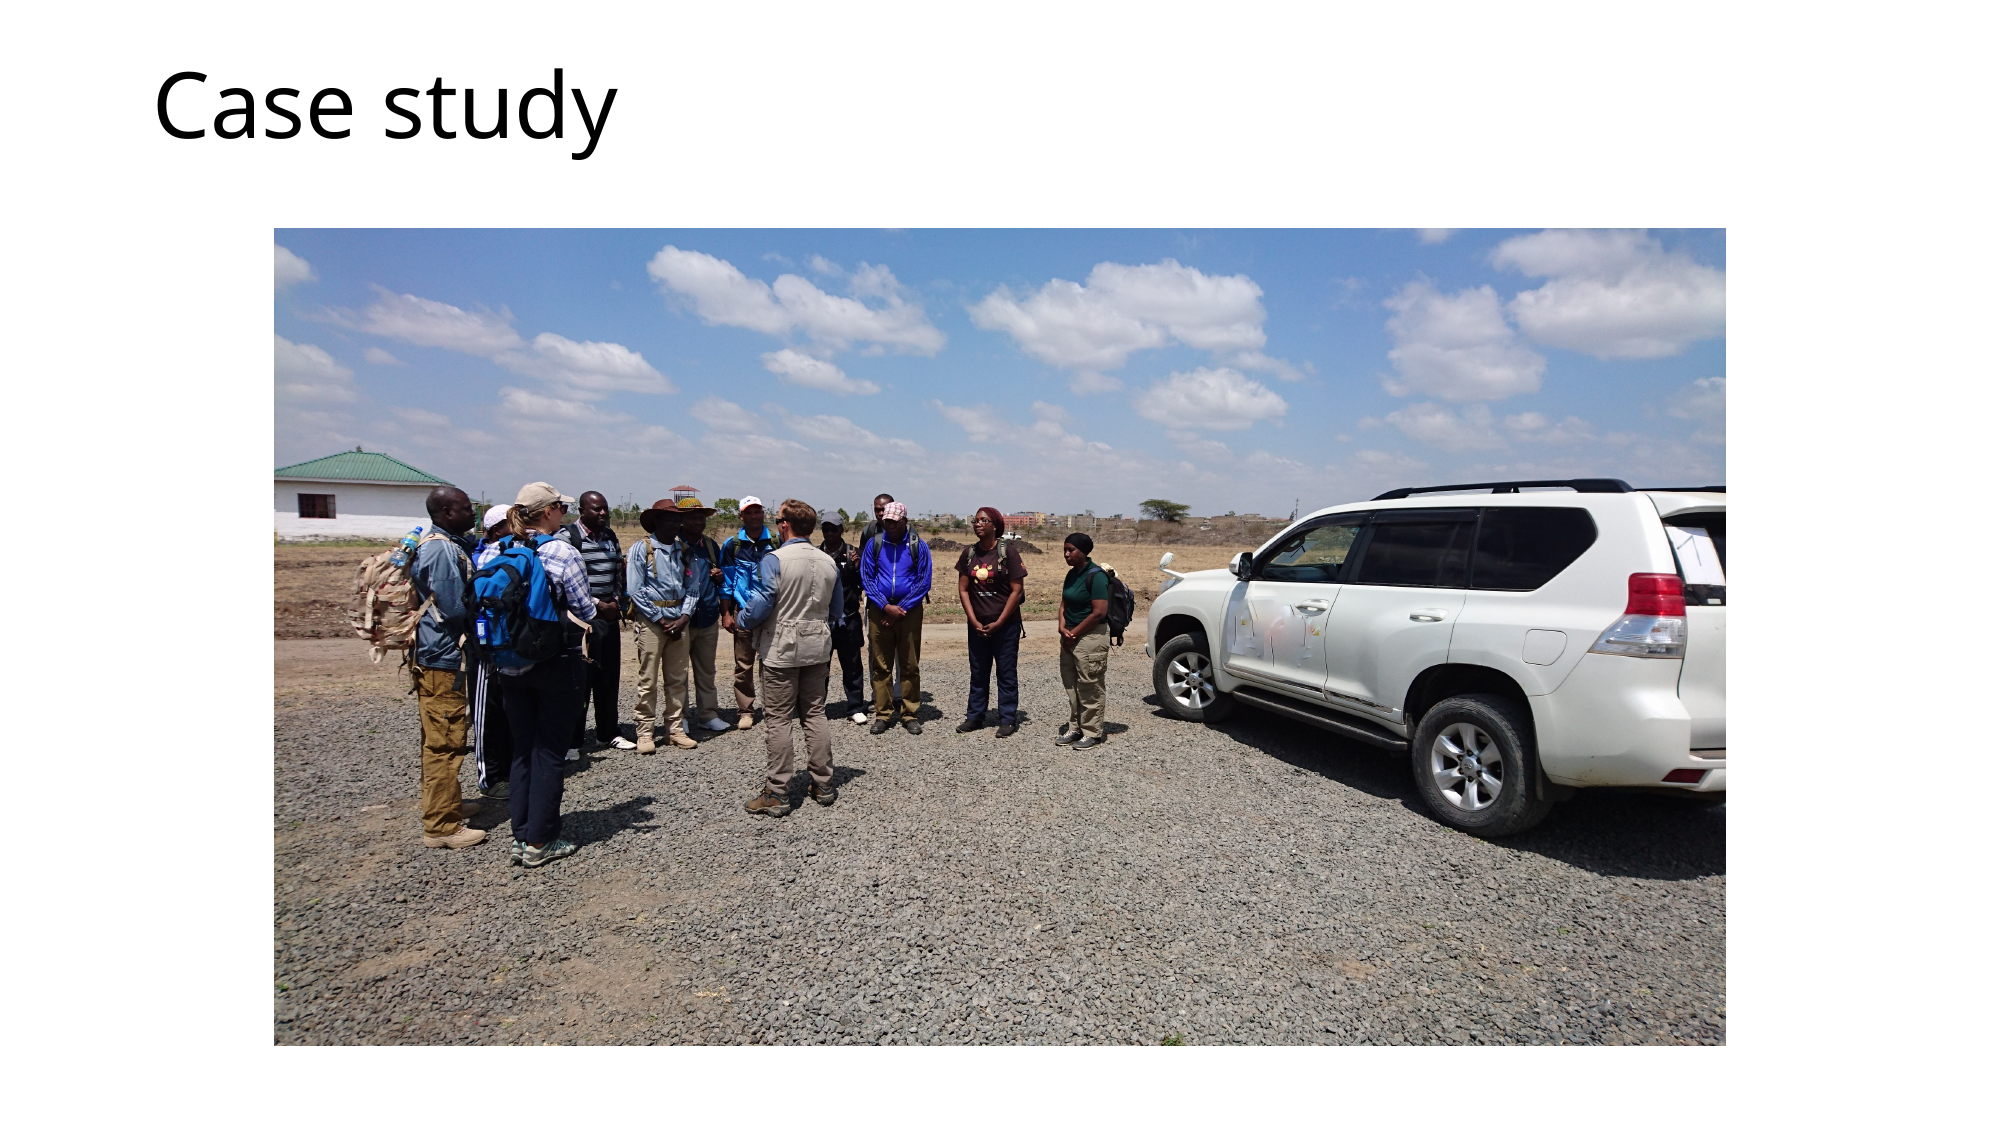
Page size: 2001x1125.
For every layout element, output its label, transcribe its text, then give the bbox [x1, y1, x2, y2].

title Case study [137, 0, 1863, 218]
picture [274, 228, 1726, 1046]
